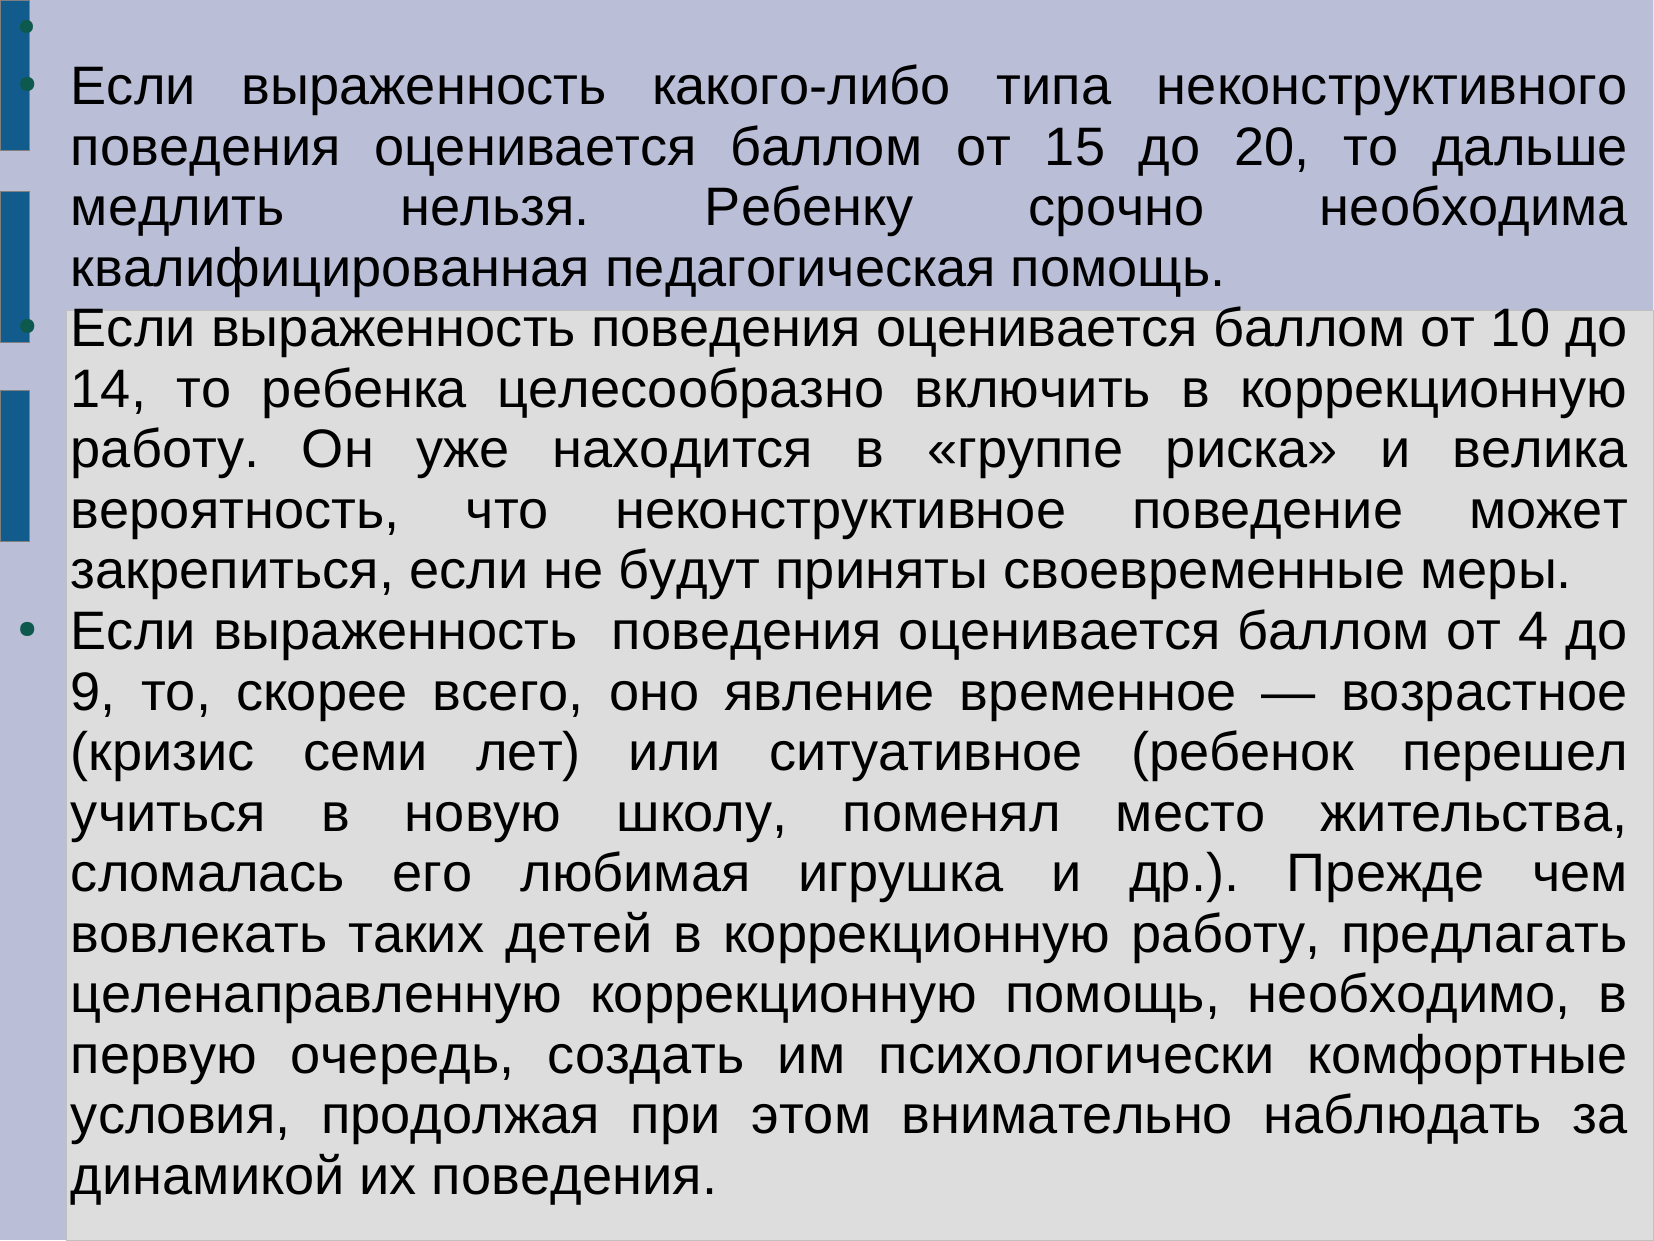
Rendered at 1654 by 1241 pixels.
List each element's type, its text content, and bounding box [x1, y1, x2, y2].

list Если выраженность какого-либо типа неконструктивного поведения оценивается баллом от 15 до 20, то дальше медлить нельзя. Ребенку срочно необходима квалифицированная педагогическая помощь. Если выраженность поведения оценивается баллом от 10 до 14, то ребенка целесообразно включить в коррекционную работу. Он уже находится в «группе риска» и велика вероятность, что неконструктивное поведение может закрепиться, если не будут приняты своевременные меры. Если выраженность поведения оценивается баллом от 4 до 9, то, скорее всего, оно явление временное — возрастное (кризис семи лет) или ситуативное (ребенок перешел учиться в новую школу, поменял место жительства, сломалась его любимая игрушка и др.). Прежде чем вовлекать таких детей в коррекционную работу, предлагать целенаправленную коррекционную помощь, необходимо, в первую очередь, создать им психологически комфортные условия, продолжая при этом внимательно наблюдать за динамикой их поведения. [0, 0, 1630, 1241]
